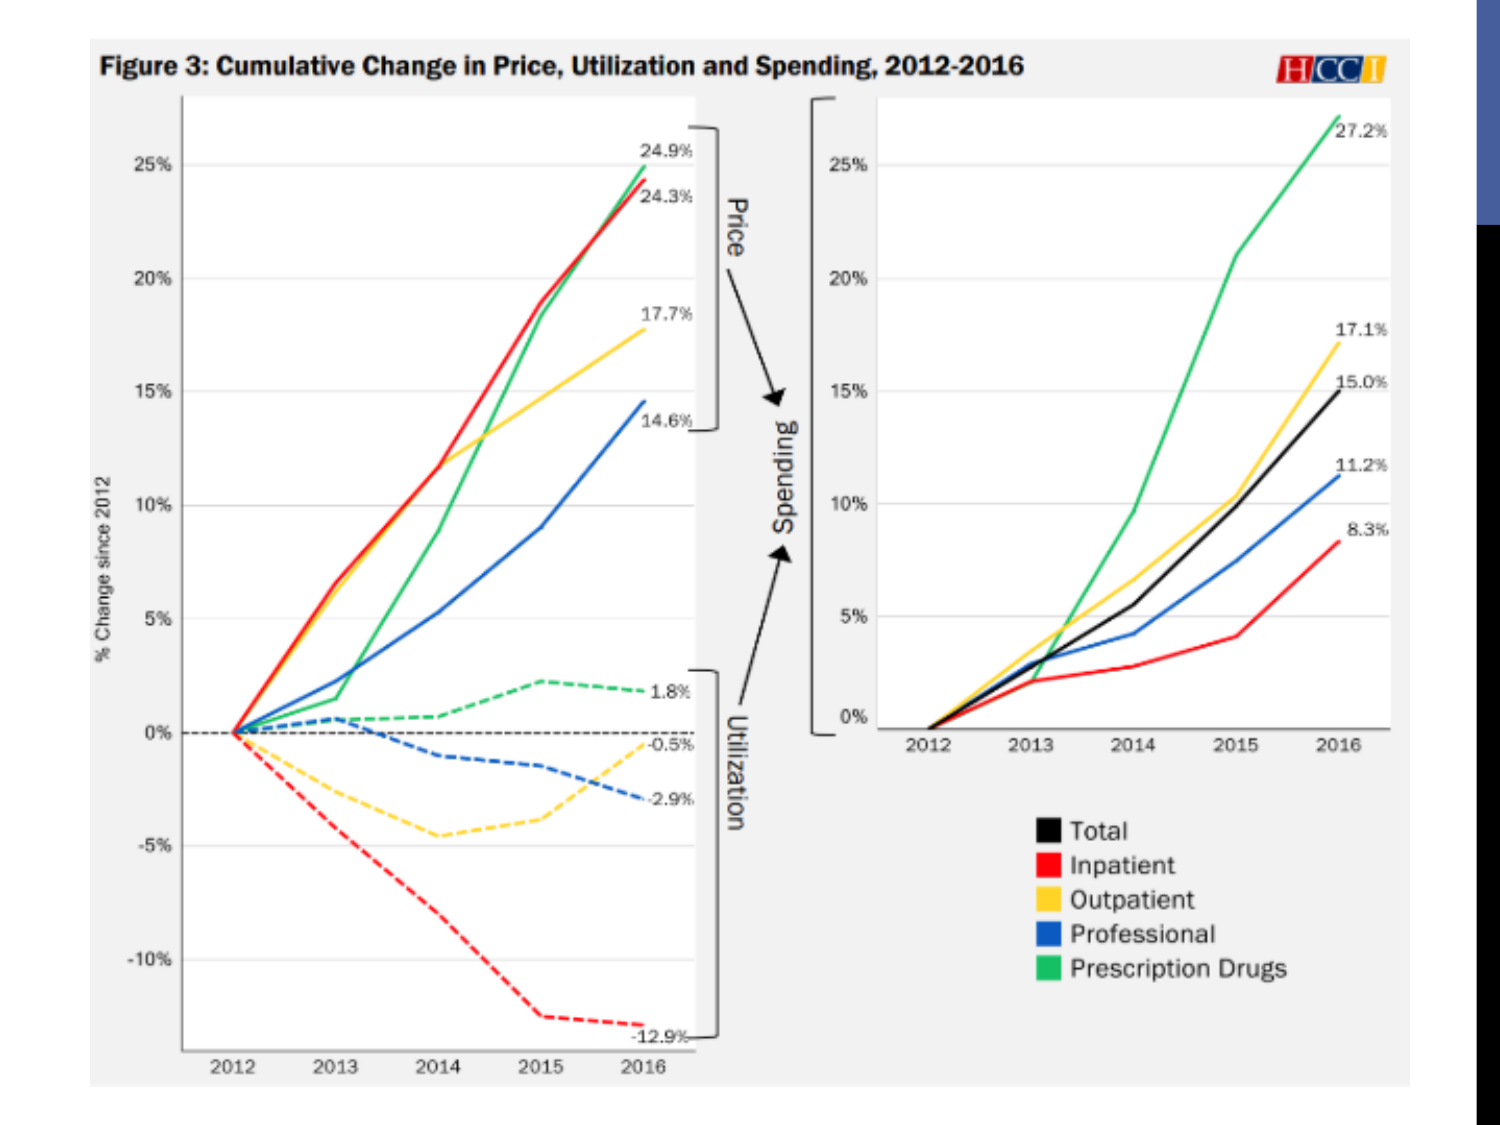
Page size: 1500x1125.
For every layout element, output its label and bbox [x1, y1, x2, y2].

picture [90, 38, 1410, 1087]
